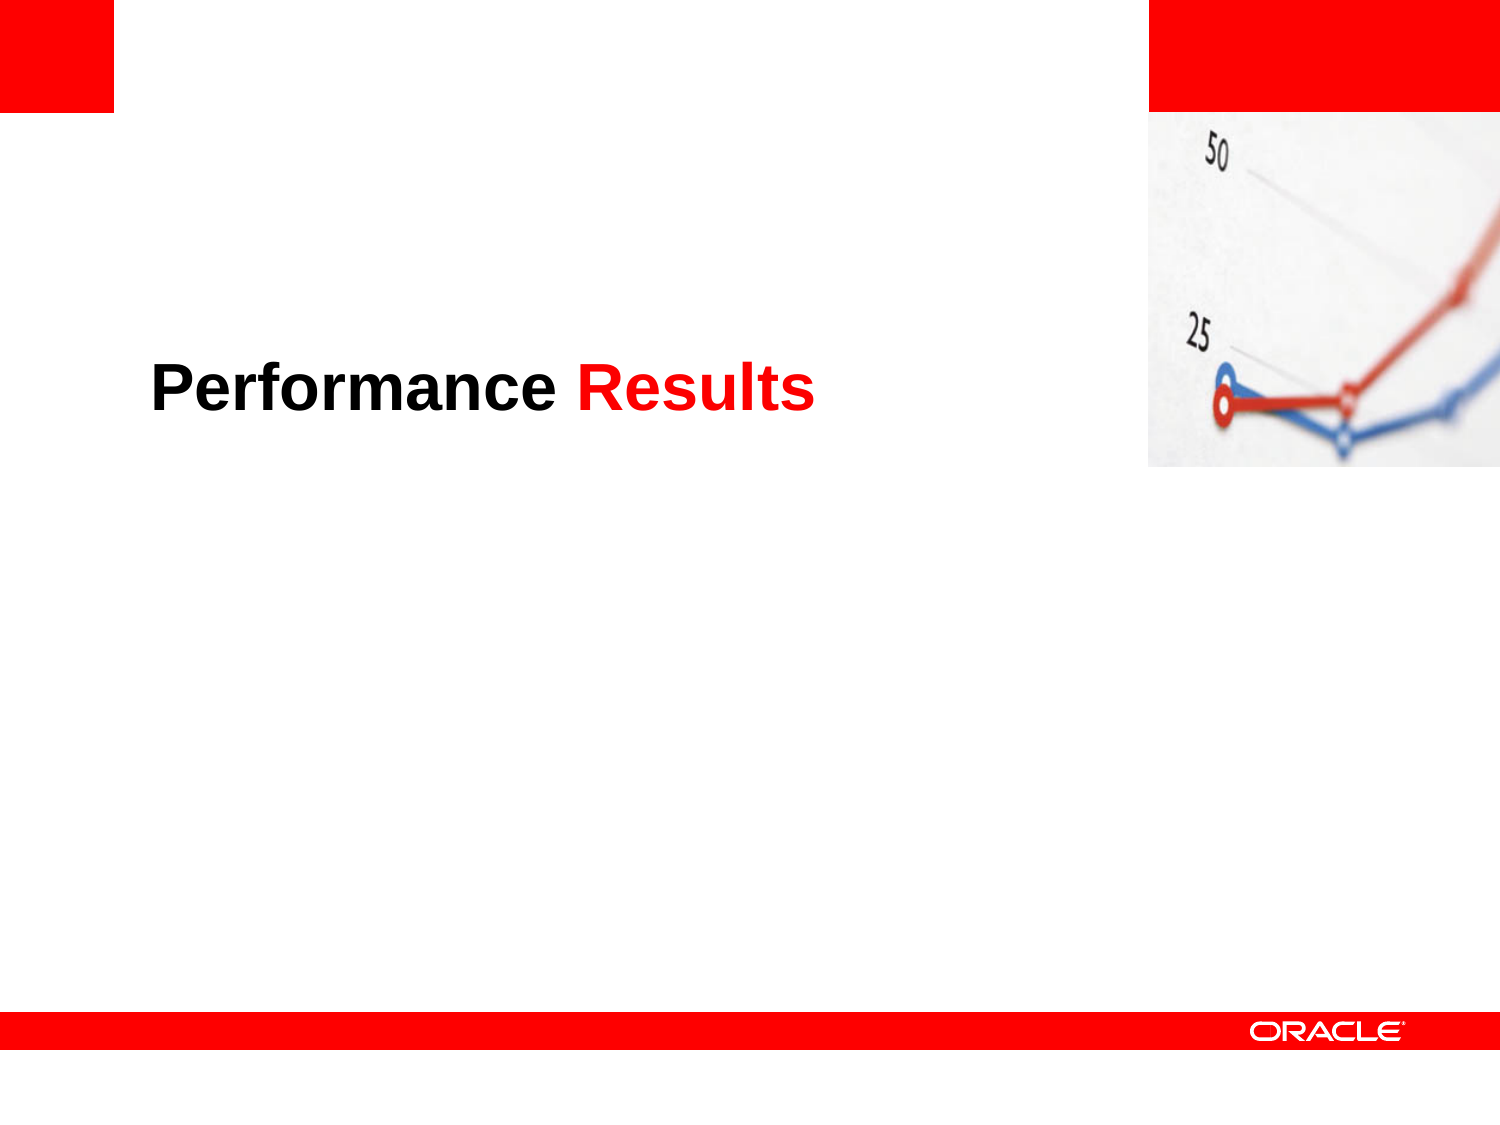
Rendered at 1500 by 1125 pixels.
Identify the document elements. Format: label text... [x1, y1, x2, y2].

picture [1148, 0, 1500, 467]
picture [0, 1012, 1500, 1050]
picture [0, 0, 114, 113]
text_box Performance Results [149, 349, 960, 425]
